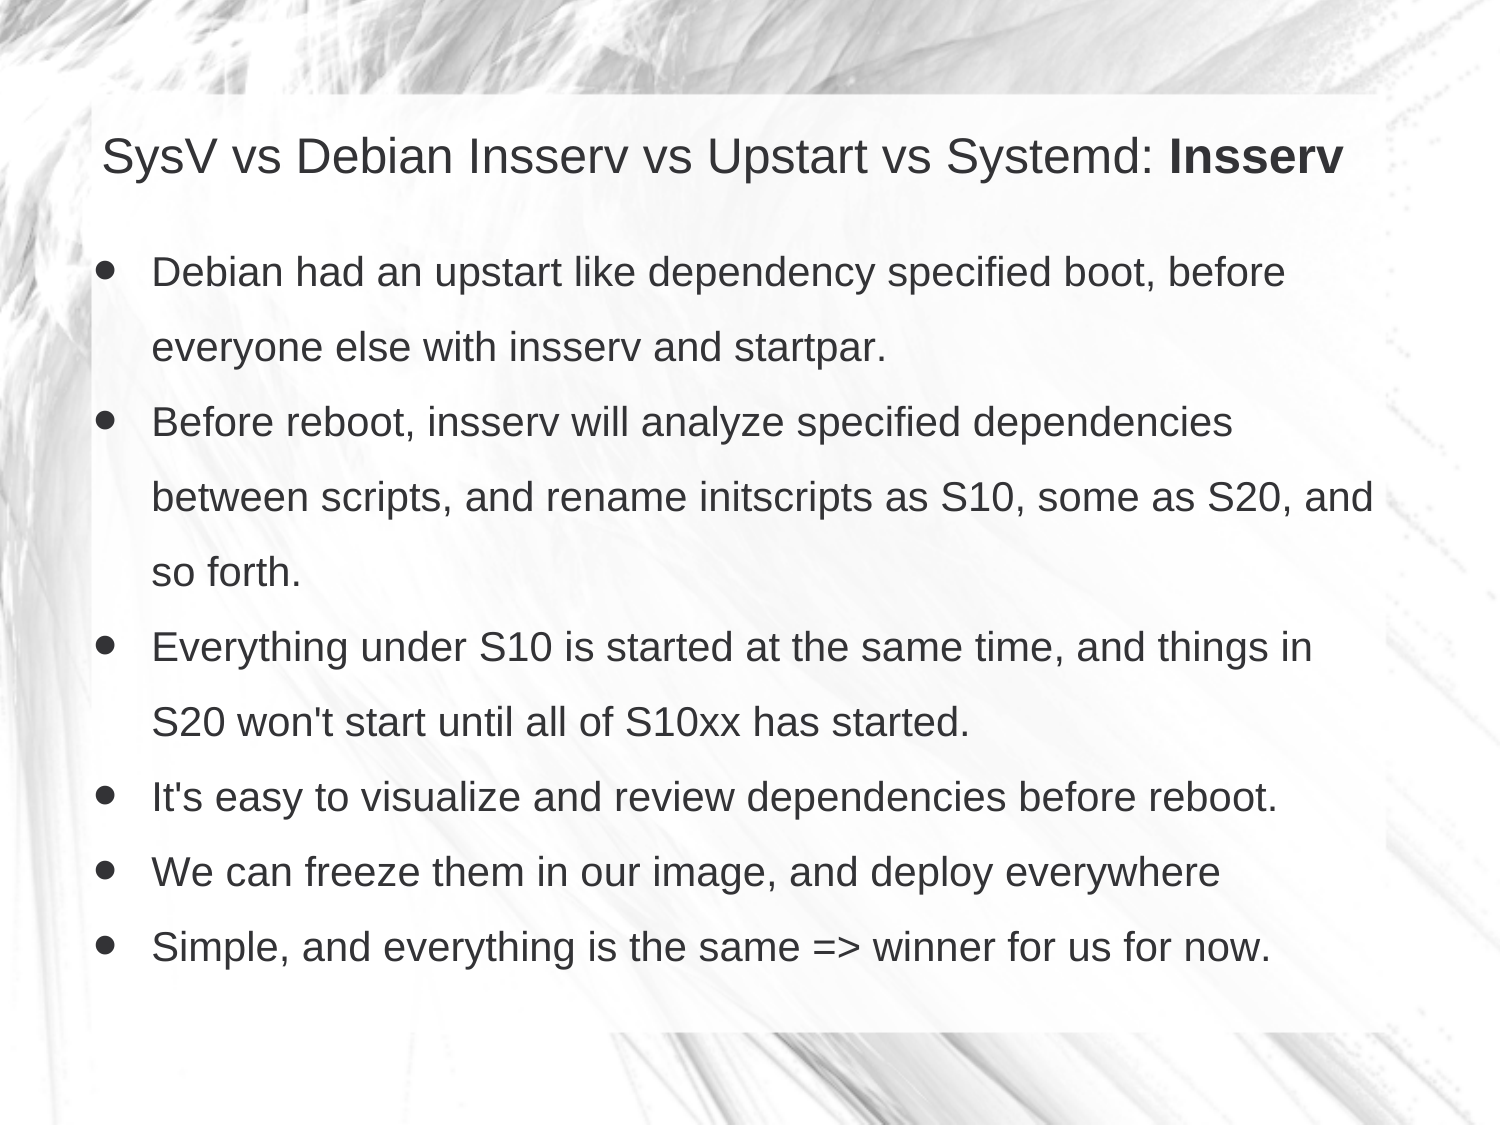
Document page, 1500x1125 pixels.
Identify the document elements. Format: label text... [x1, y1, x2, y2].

picture [0, 0, 1500, 1125]
list Debian had an upstart like dependency specified boot, before everyone else with insserv and startpar. Before reboot, insserv will analyze specified dependencies between scripts, and rename initscripts as S10, some as S20, and so forth. Everything under S10 is started at the same time, and things in S20 won't start until all of S10xx has started. It's easy to visualize and review dependencies before reboot. We can freeze them in our image, and deploy everywhere Simple, and everything is the same => winner for us for now. [61, 204, 1412, 1033]
title SysV vs Debian Insserv vs Upstart vs Systemd: Insserv [61, 108, 1412, 204]
